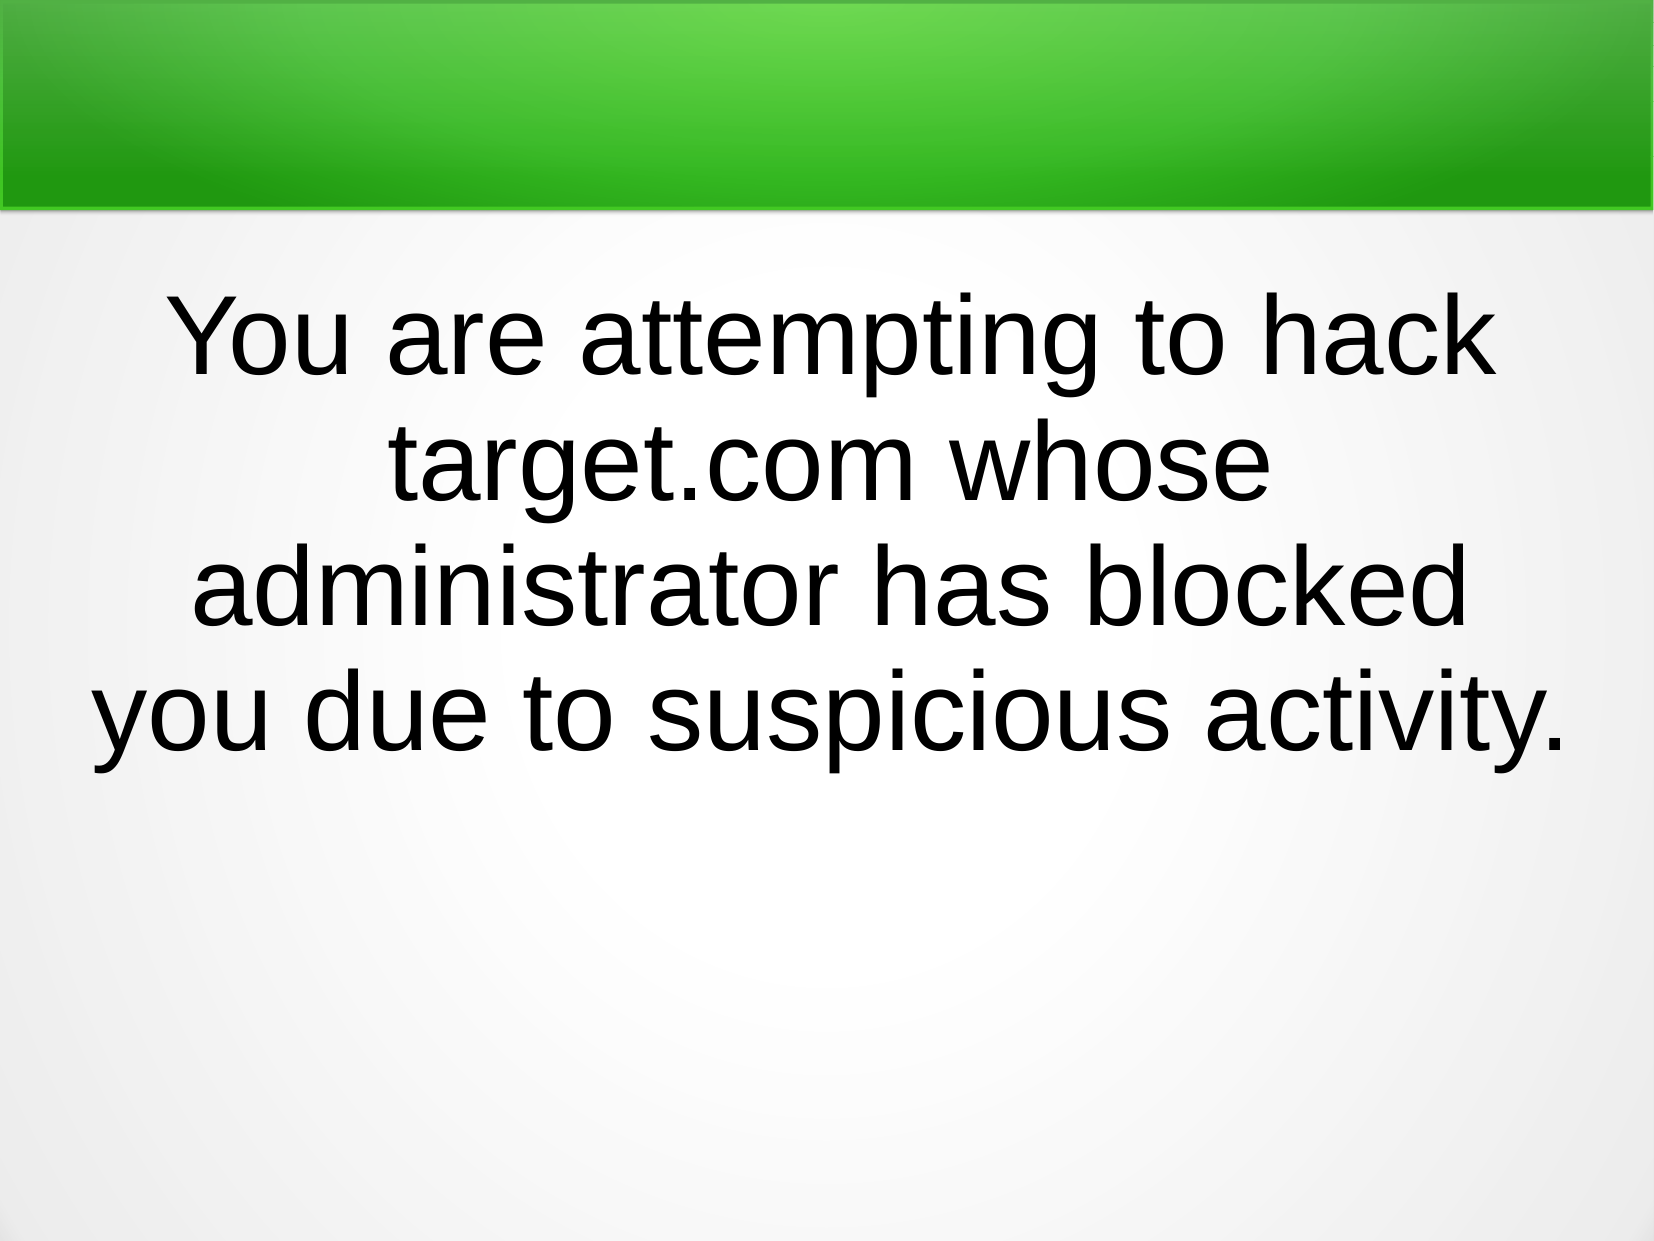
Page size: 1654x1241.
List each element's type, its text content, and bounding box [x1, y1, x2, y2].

subtitle You are attempting to hack target.com whose administrator has blocked you due to suspicious activity. [86, 195, 1576, 853]
